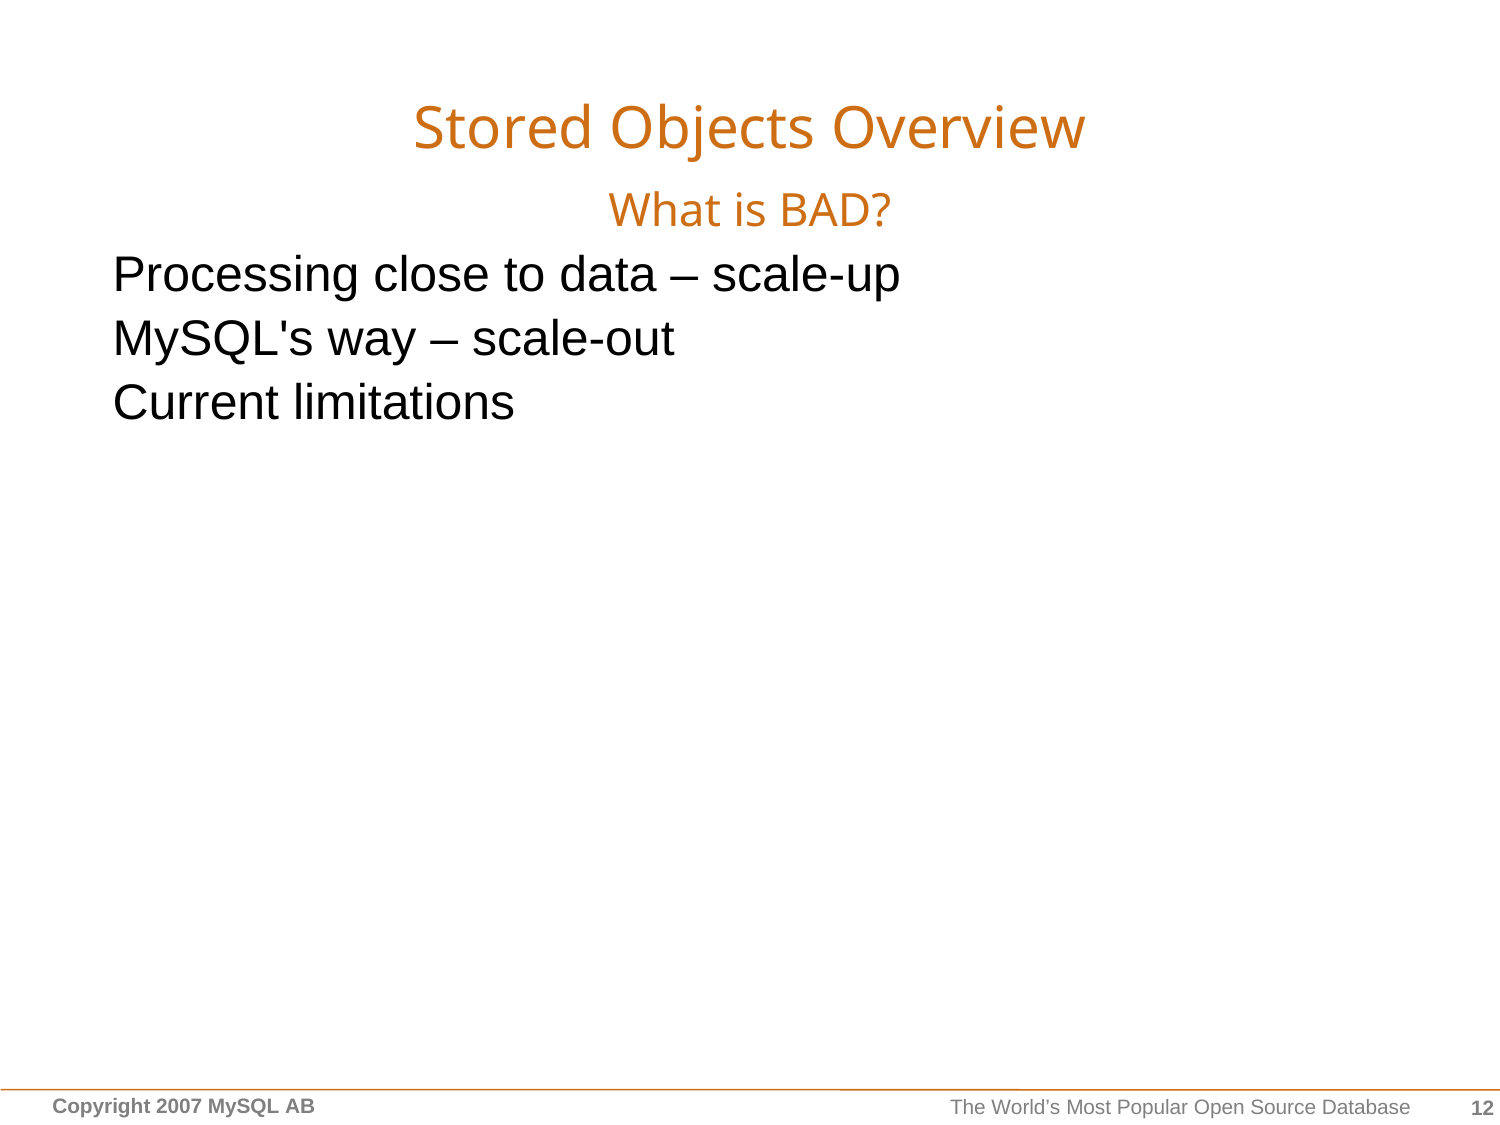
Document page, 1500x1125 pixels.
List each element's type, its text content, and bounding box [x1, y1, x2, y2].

title Stored Objects Overview What is BAD? [0, 77, 1500, 236]
list Processing close to data – scale-up MySQL's way – scale-out Current limitations [112, 249, 1388, 1098]
